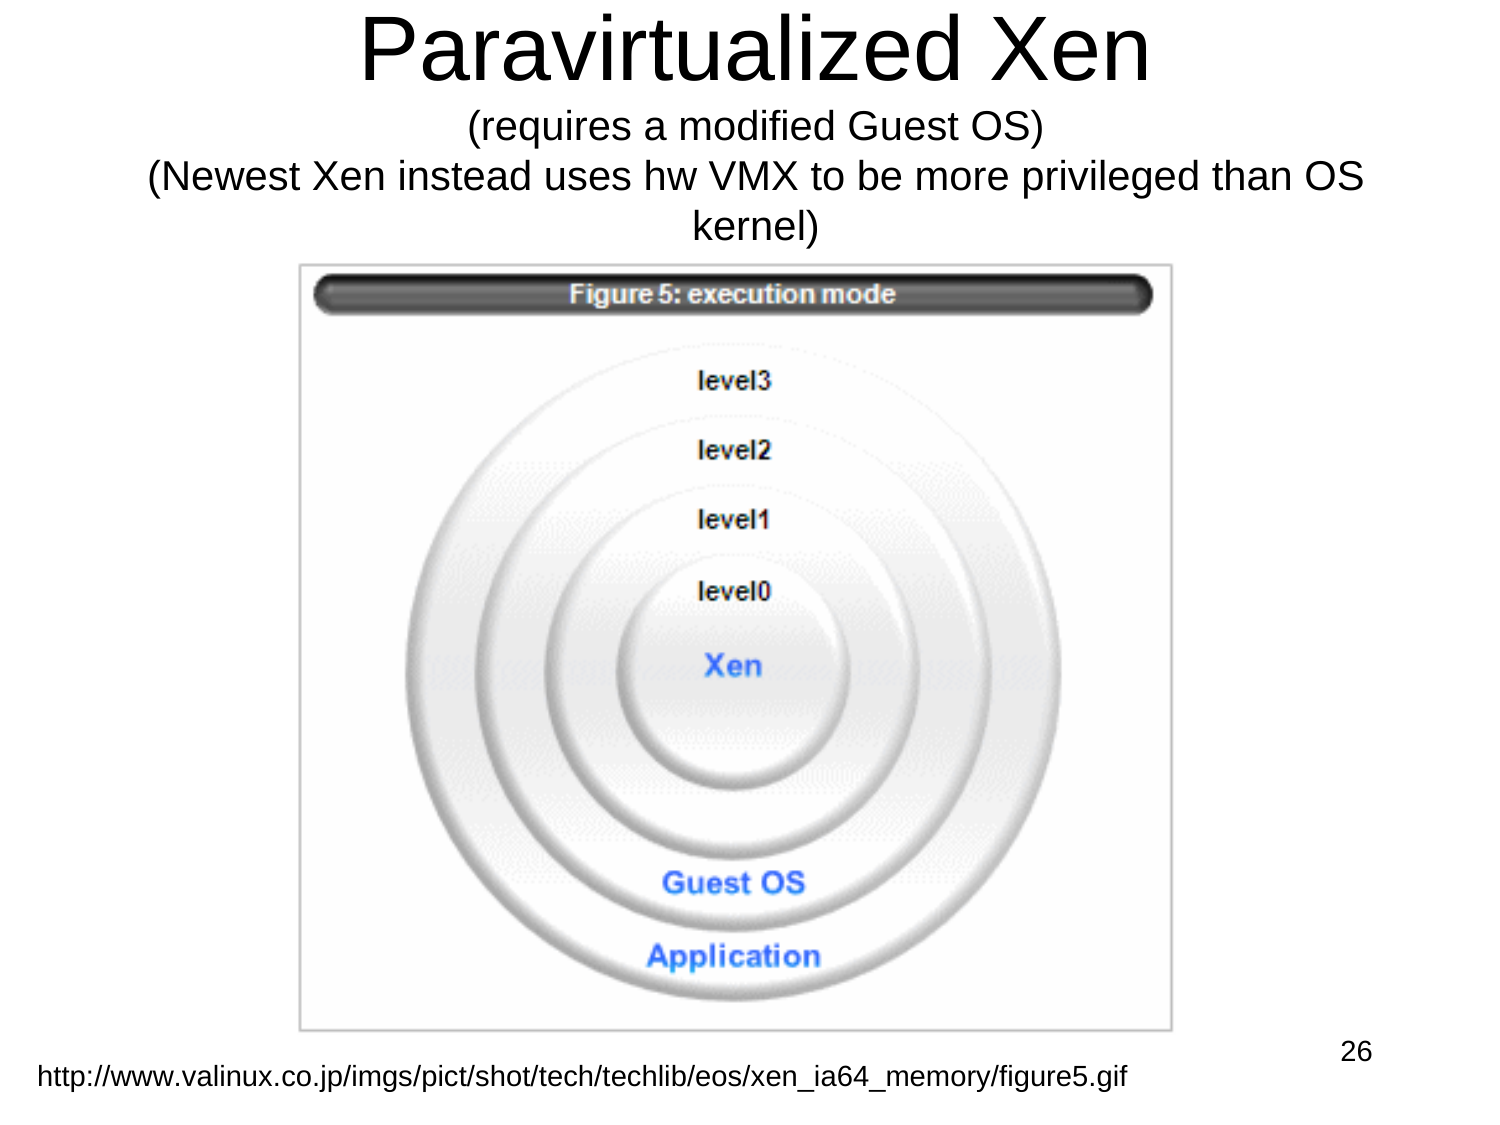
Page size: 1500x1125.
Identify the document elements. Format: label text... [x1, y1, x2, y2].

title Paravirtualized Xen (requires a modified Guest OS) (Newest Xen instead uses hw VMX to be more privileged than OS kernel) [62, 6, 1450, 232]
text_box <number> [1074, 1025, 1388, 1101]
picture [297, 262, 1176, 1035]
text_box http://www.valinux.co.jp/imgs/pict/shot/tech/techlib/eos/xen_ia64_memory/figure5.gif [22, 1049, 1145, 1101]
